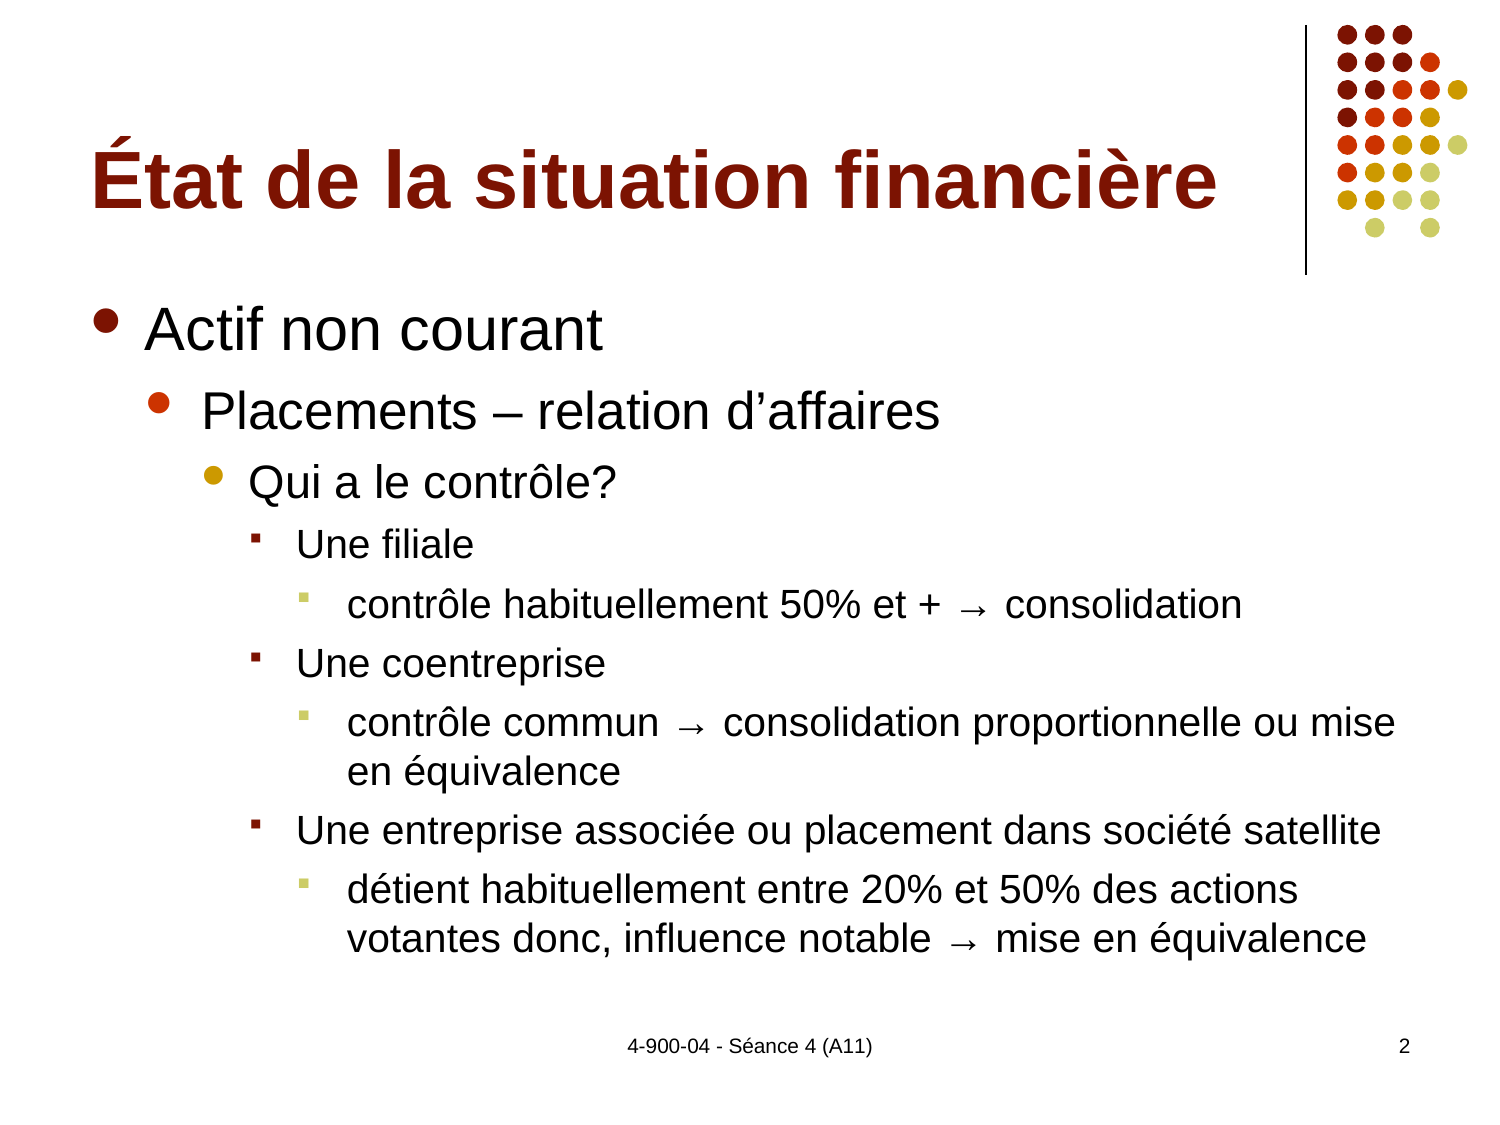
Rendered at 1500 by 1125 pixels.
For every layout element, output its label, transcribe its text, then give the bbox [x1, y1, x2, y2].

text_box 4-900-04 - Séance 4 (A11) [512, 1025, 988, 1101]
title État de la situation financière [74, 20, 1313, 233]
text_box <numéro> [1074, 1025, 1426, 1101]
list Actif non courant Placements – relation d’affaires Qui a le contrôle? Une filiale contrôle habituellement 50% et + → consolidation Une coentreprise contrôle commun → consolidation proportionnelle ou mise en équivalence Une entreprise associée ou placement dans société satellite détient habituellement entre 20% et 50% des actions votantes donc, influence notable → mise en équivalence [75, 282, 1426, 1006]
